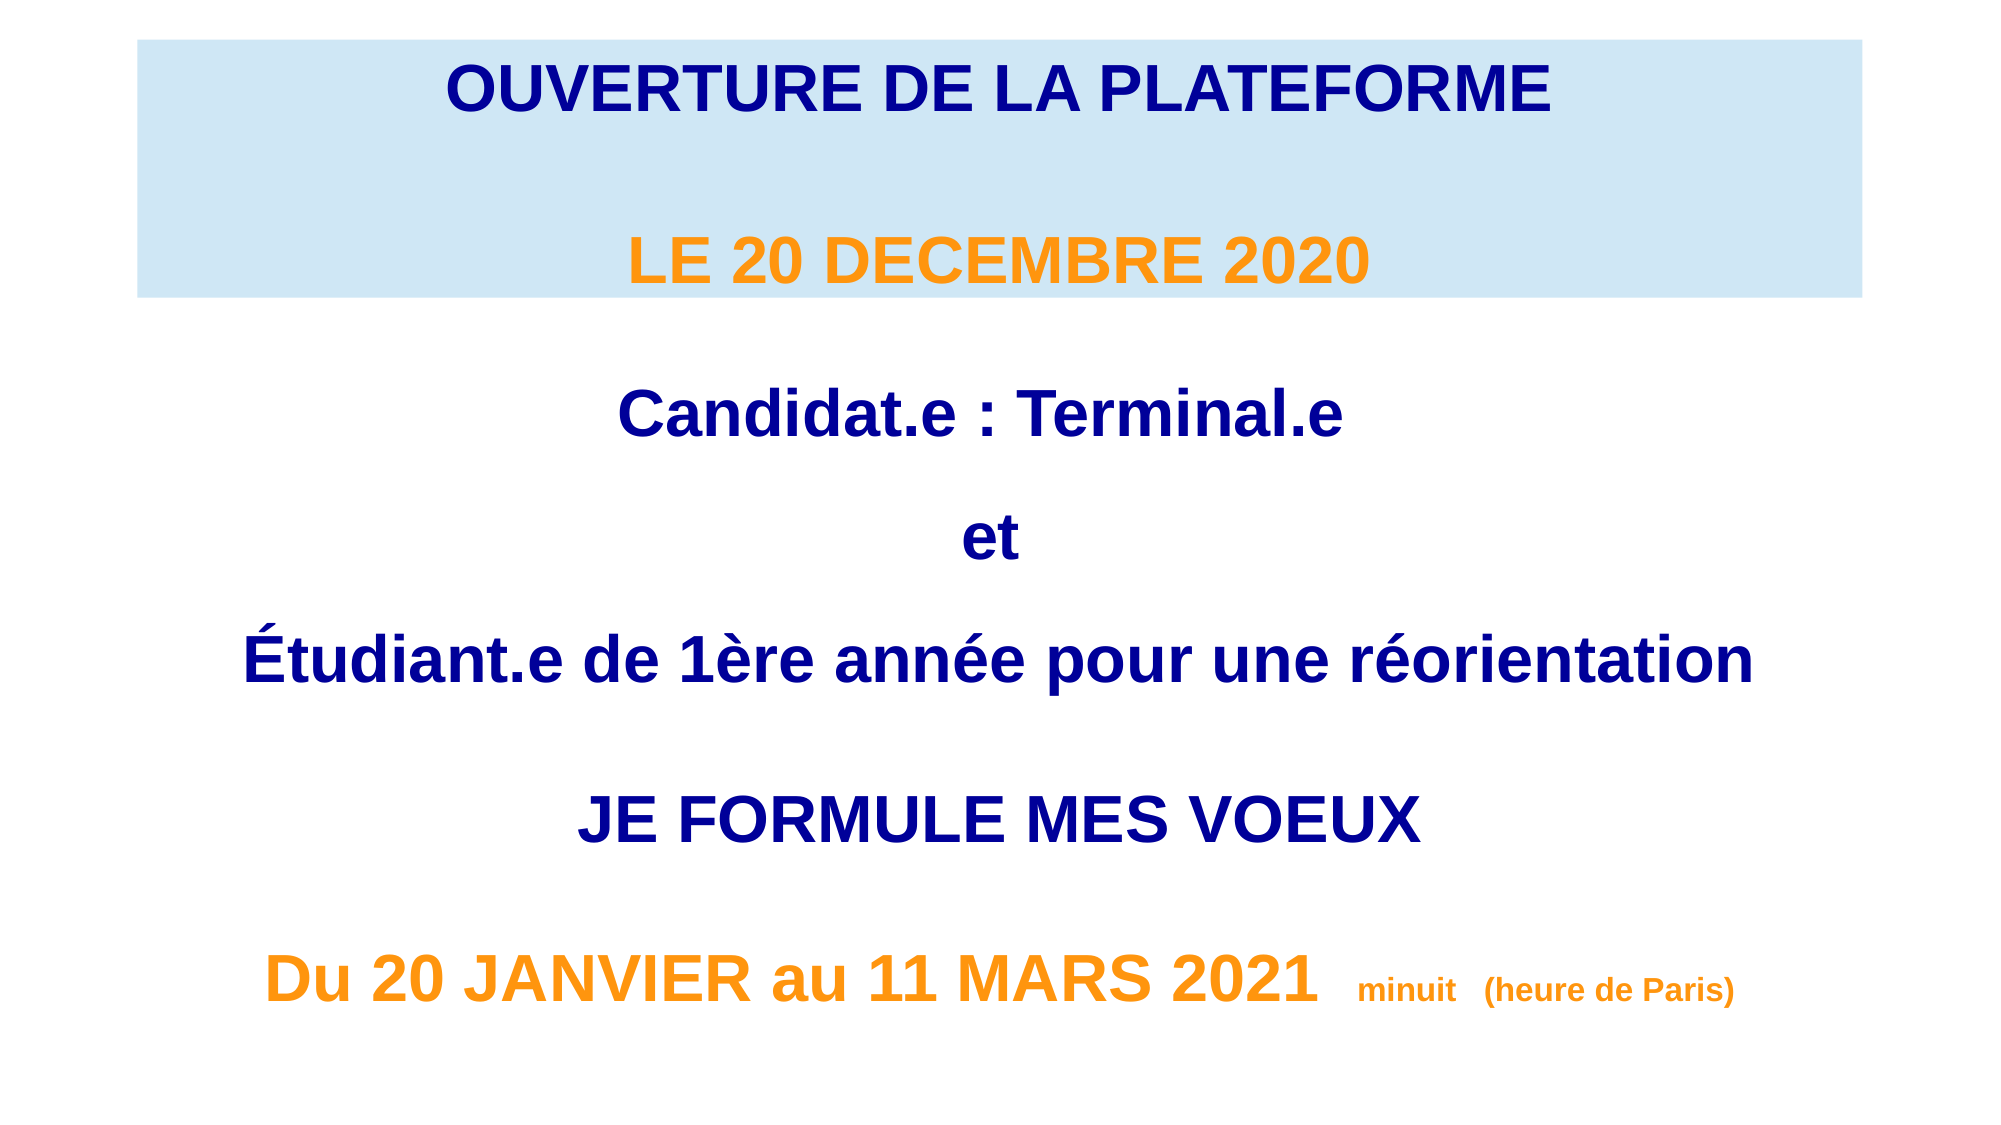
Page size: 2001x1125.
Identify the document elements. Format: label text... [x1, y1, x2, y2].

subtitle Candidat.e : Terminal.e et Étudiant.e de 1ère année pour une réorientation JE FORMULE MES VOEUX Du 20 JANVIER au 11 MARS 2021 minuit (heure de Paris) [137, 376, 1863, 1016]
title OUVERTURE DE LA PLATEFORME LE 20 DECEMBRE 2020 [137, 45, 1863, 292]
